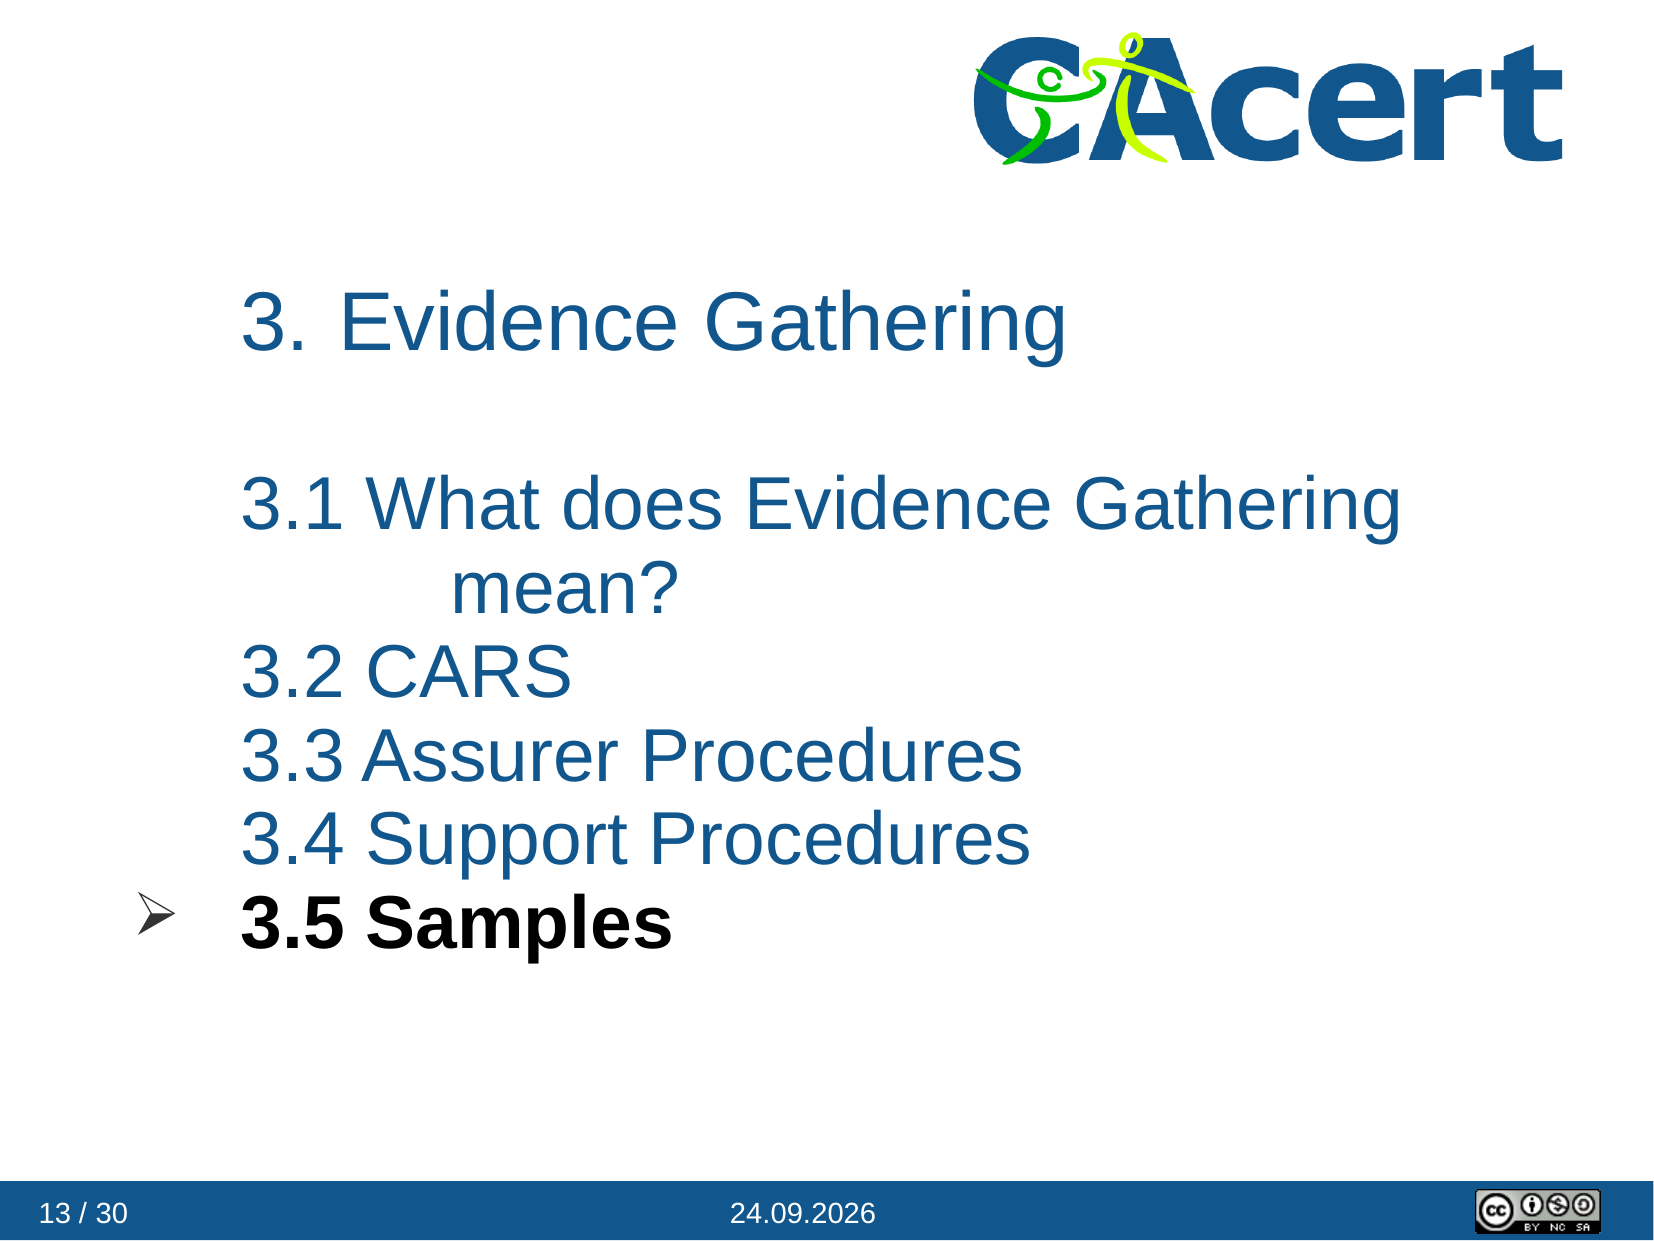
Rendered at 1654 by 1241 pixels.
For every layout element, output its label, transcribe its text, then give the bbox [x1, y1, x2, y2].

title 3. Evidence Gathering 3.1 What does Evidence Gathering mean? 3.2 CARS 3.3 Assurer Procedures 3.4 Support Procedures 3.5 Samples [240, 265, 1564, 975]
picture [972, 30, 1564, 166]
text_box [118, 265, 237, 971]
picture [1475, 1189, 1601, 1234]
